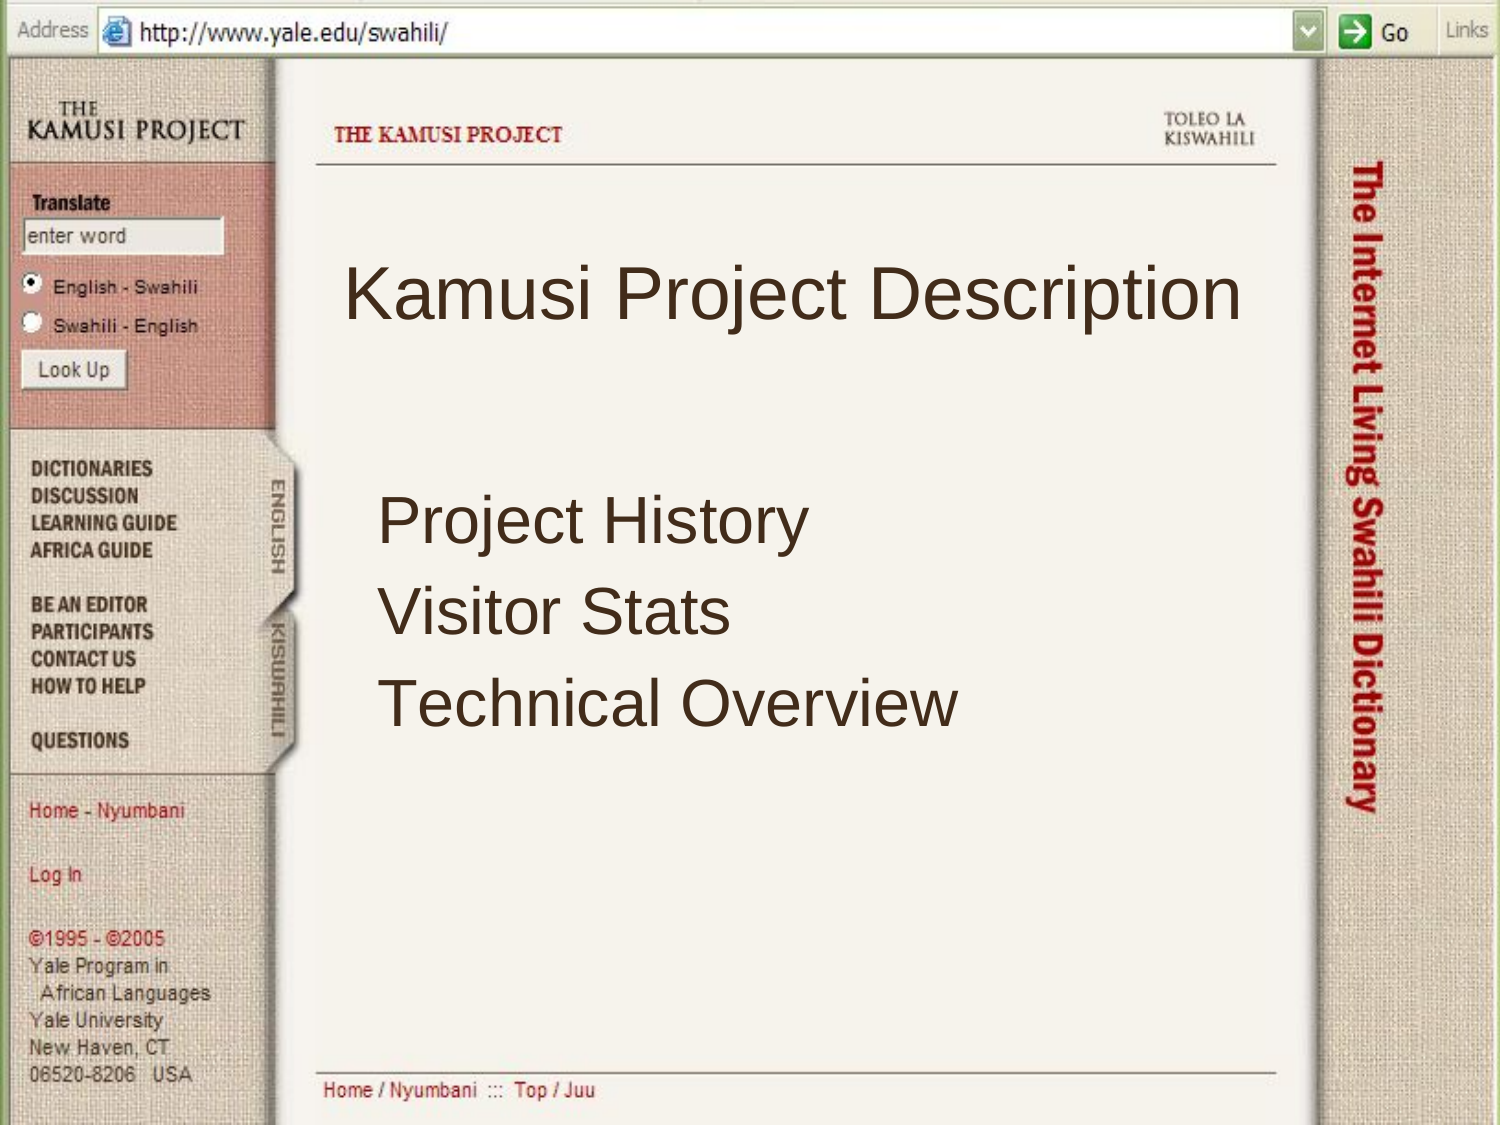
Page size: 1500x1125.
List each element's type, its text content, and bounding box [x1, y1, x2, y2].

picture [0, 0, 1500, 1125]
list Project History Visitor Stats Technical Overview [362, 474, 1300, 951]
title Kamusi Project Description [287, 199, 1300, 388]
